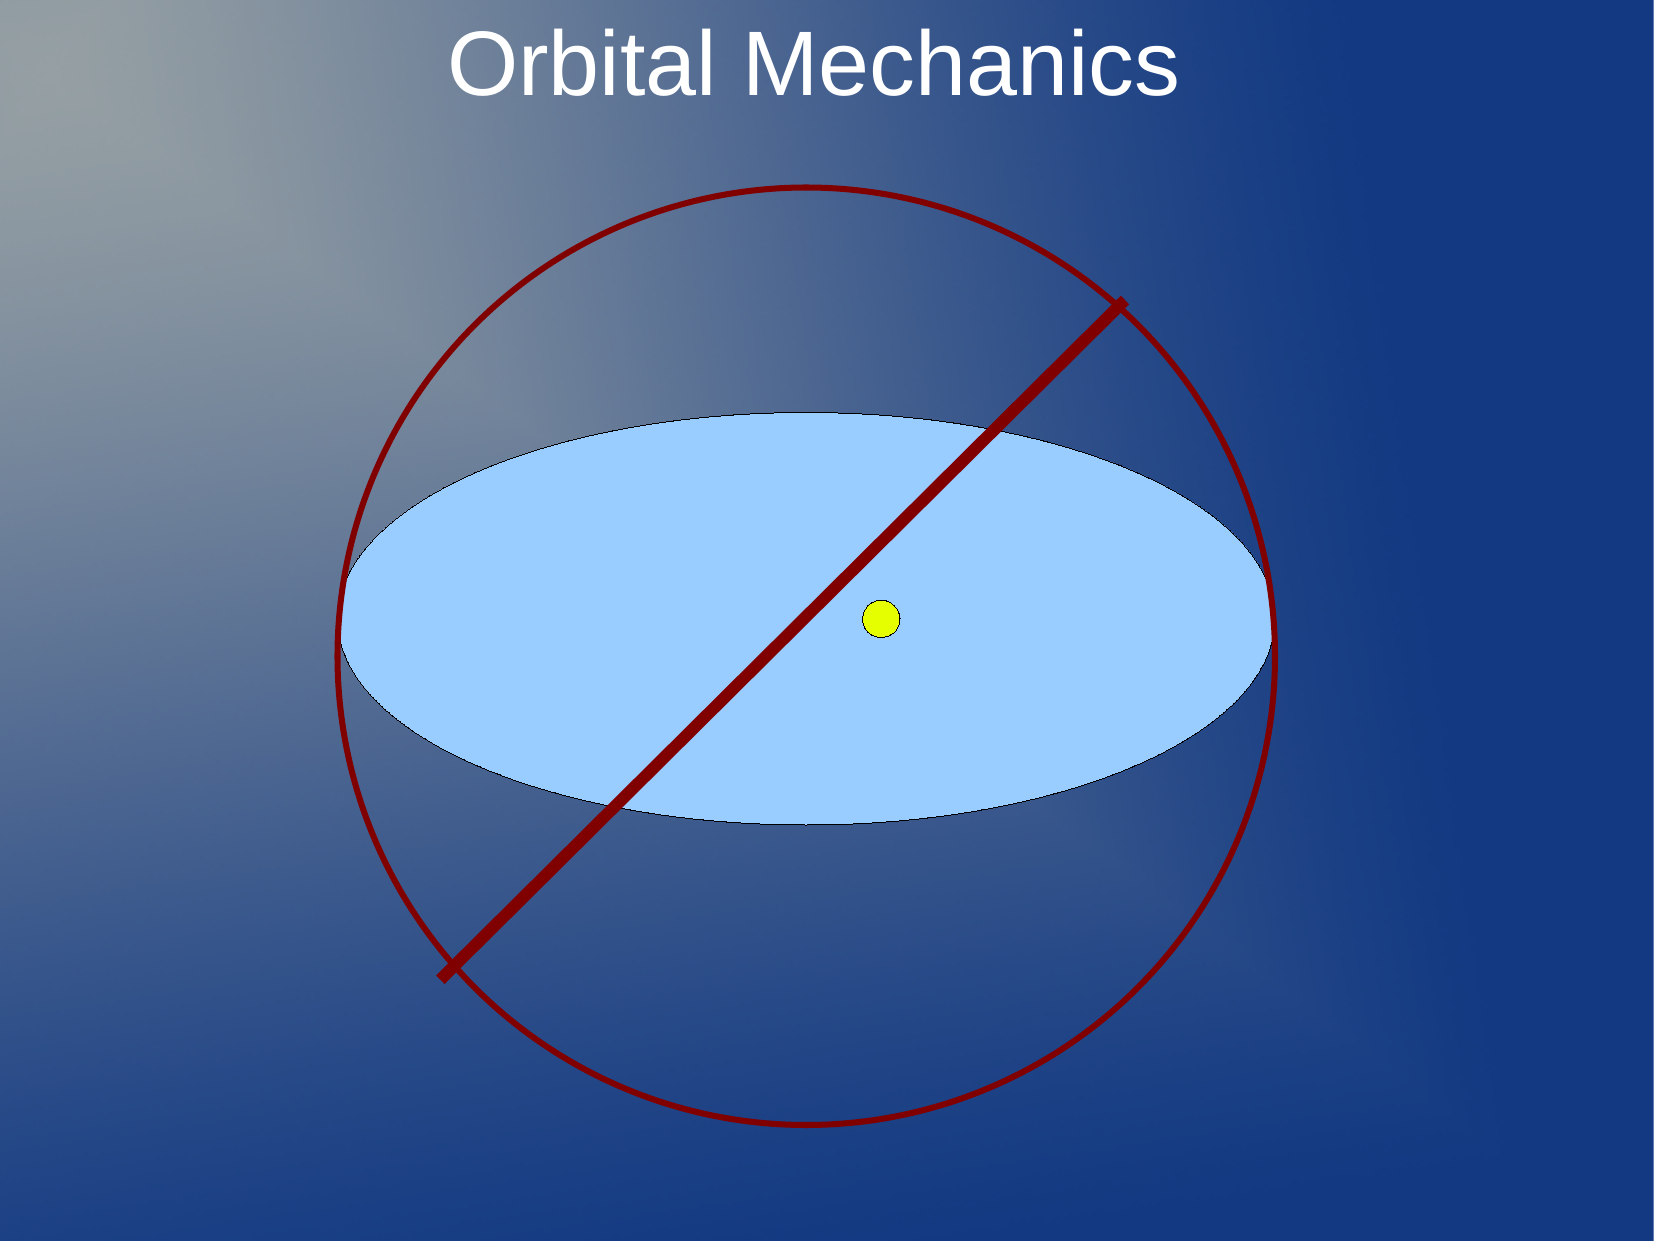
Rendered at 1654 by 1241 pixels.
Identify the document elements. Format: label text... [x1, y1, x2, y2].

text_box [341, 412, 986, 806]
picture [0, 0, 1654, 1241]
title Orbital Mechanics [70, 0, 1559, 168]
text_box [622, 431, 1271, 826]
